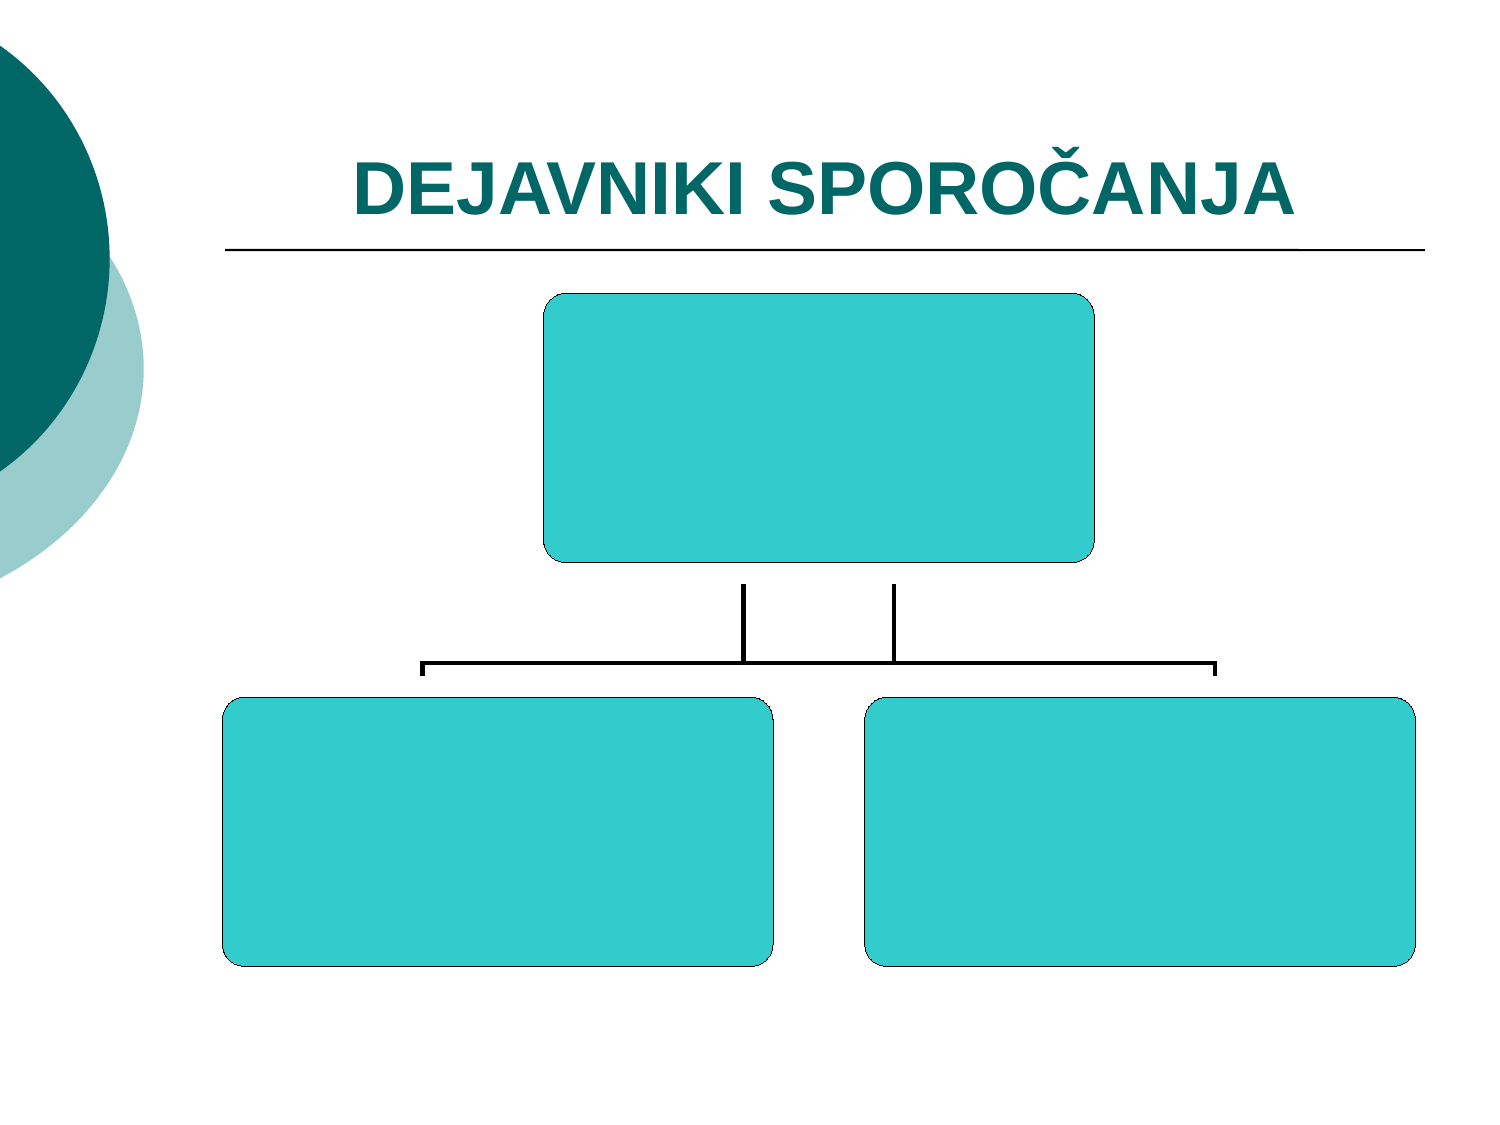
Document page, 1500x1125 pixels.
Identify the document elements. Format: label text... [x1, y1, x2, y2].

text_box [543, 293, 1095, 563]
chart [1397, 948, 1416, 967]
text_box [864, 697, 1416, 967]
text_box [222, 697, 774, 967]
chart [222, 293, 1416, 967]
chart [222, 949, 241, 967]
title DEJAVNIKI SPOROČANJA [224, 49, 1425, 237]
